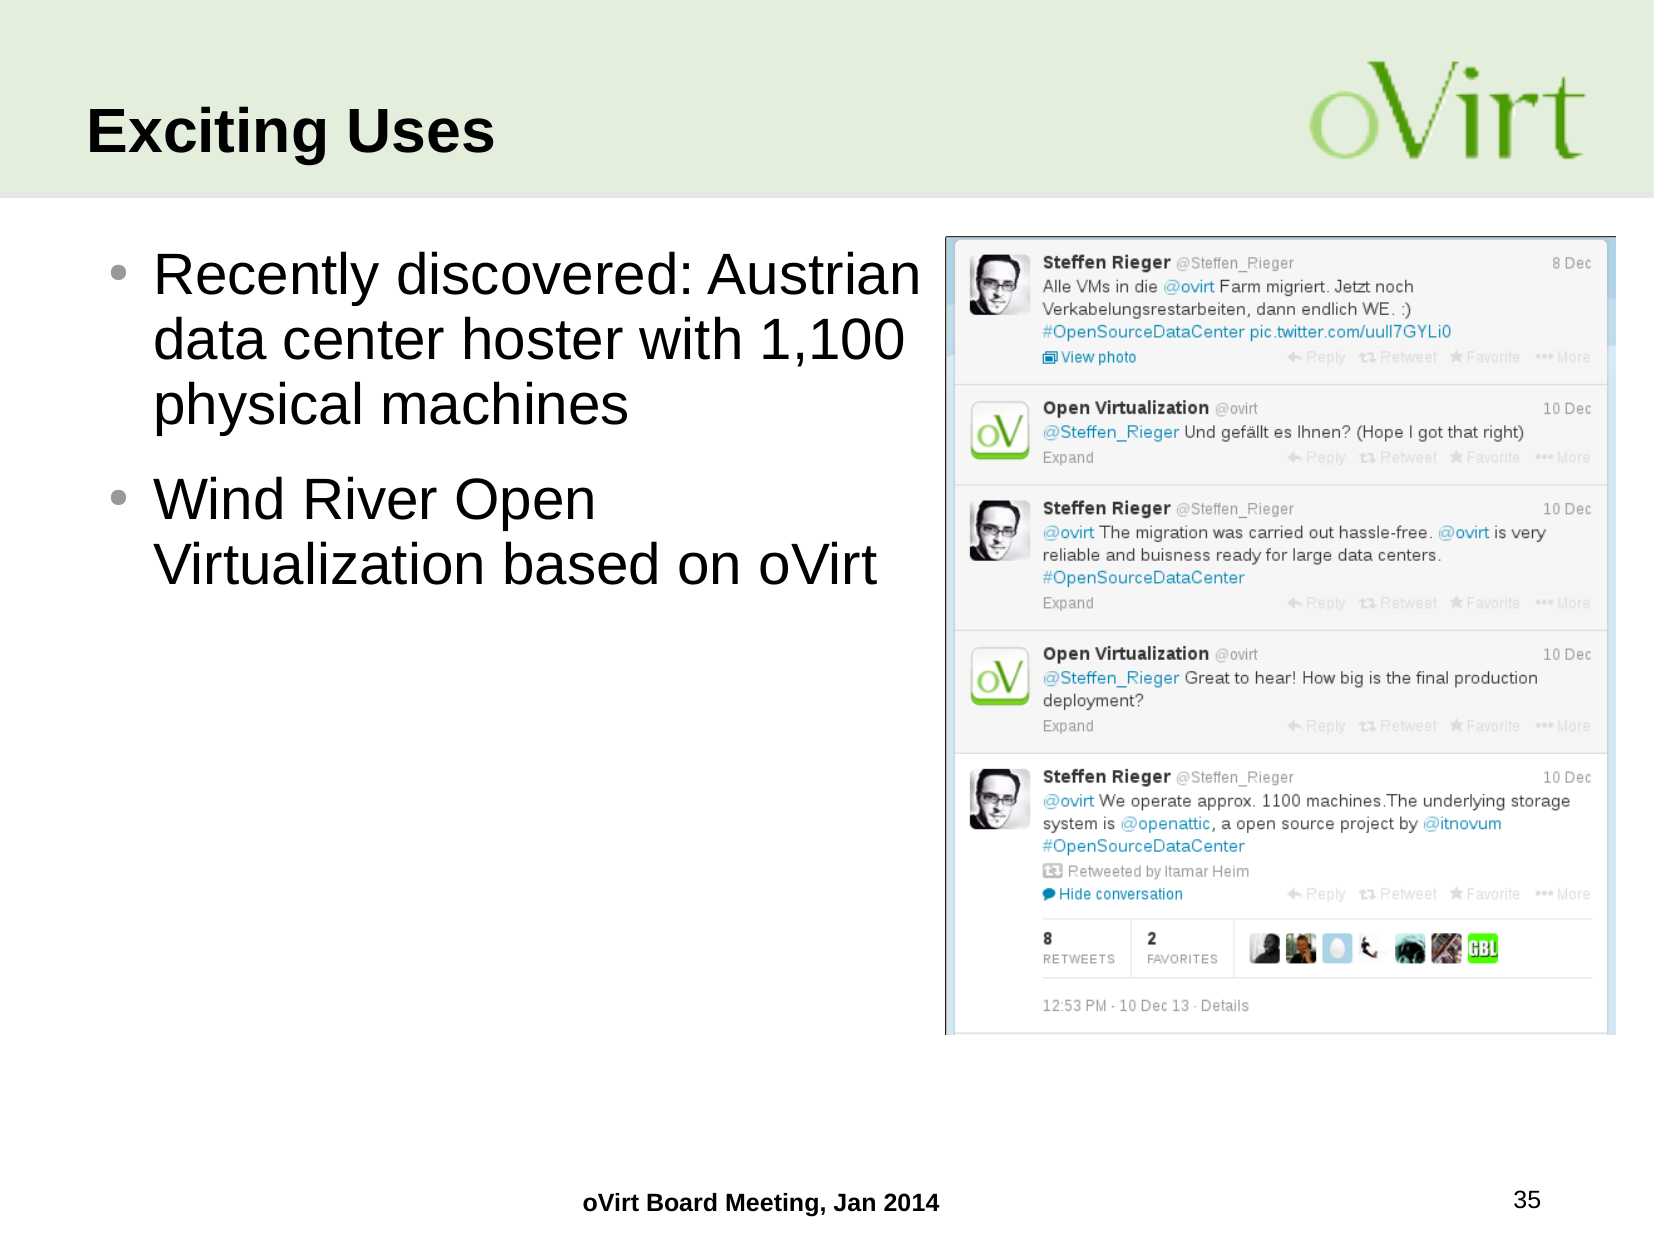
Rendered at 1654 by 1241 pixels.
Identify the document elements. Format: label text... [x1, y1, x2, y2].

picture [1307, 36, 1613, 180]
picture [945, 236, 1616, 1036]
title Exciting Uses [86, 36, 1307, 225]
list Recently discovered: Austrian data center hoster with 1,100 physical machines Wind River Open Virtualization based on oVirt [93, 241, 945, 932]
